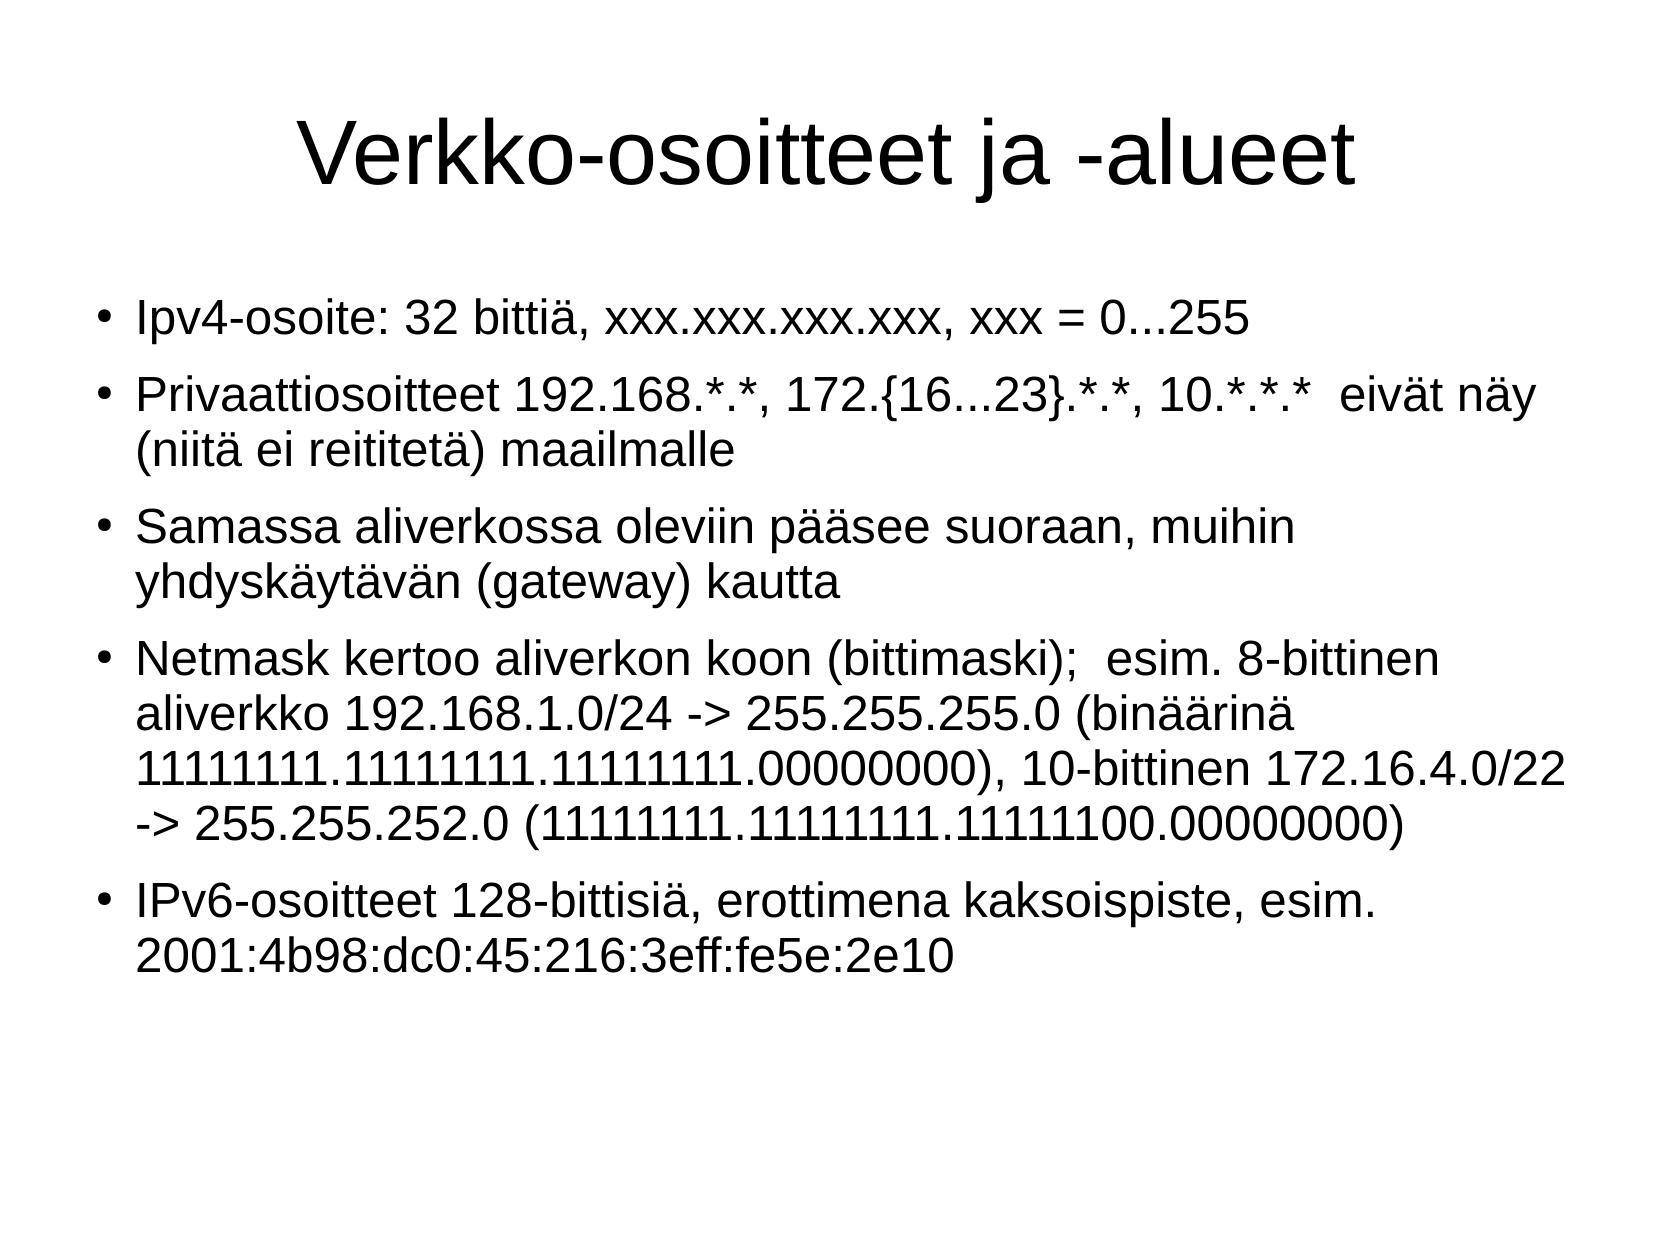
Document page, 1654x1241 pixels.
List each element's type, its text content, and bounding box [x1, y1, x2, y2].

title Verkko-osoitteet ja -alueet [82, 49, 1571, 257]
list Ipv4-osoite: 32 bittiä, xxx.xxx.xxx.xxx, xxx = 0...255 Privaattiosoitteet 192.168.*.*, 172.{16...23}.*.*, 10.*.*.* eivät näy (niitä ei reititetä) maailmalle Samassa aliverkossa oleviin pääsee suoraan, muihin yhdyskäytävän (gateway) kautta Netmask kertoo aliverkon koon (bittimaski); esim. 8-bittinen aliverkko 192.168.1.0/24 -> 255.255.255.0 (binäärinä 11111111.11111111.11111111.00000000), 10-bittinen 172.16.4.0/22 -> 255.255.252.0 (11111111.11111111.11111100.00000000) IPv6-osoitteet 128-bittisiä, erottimena kaksoispiste, esim. 2001:4b98:dc0:45:216:3eff:fe5e:2e10 [82, 290, 1571, 1010]
